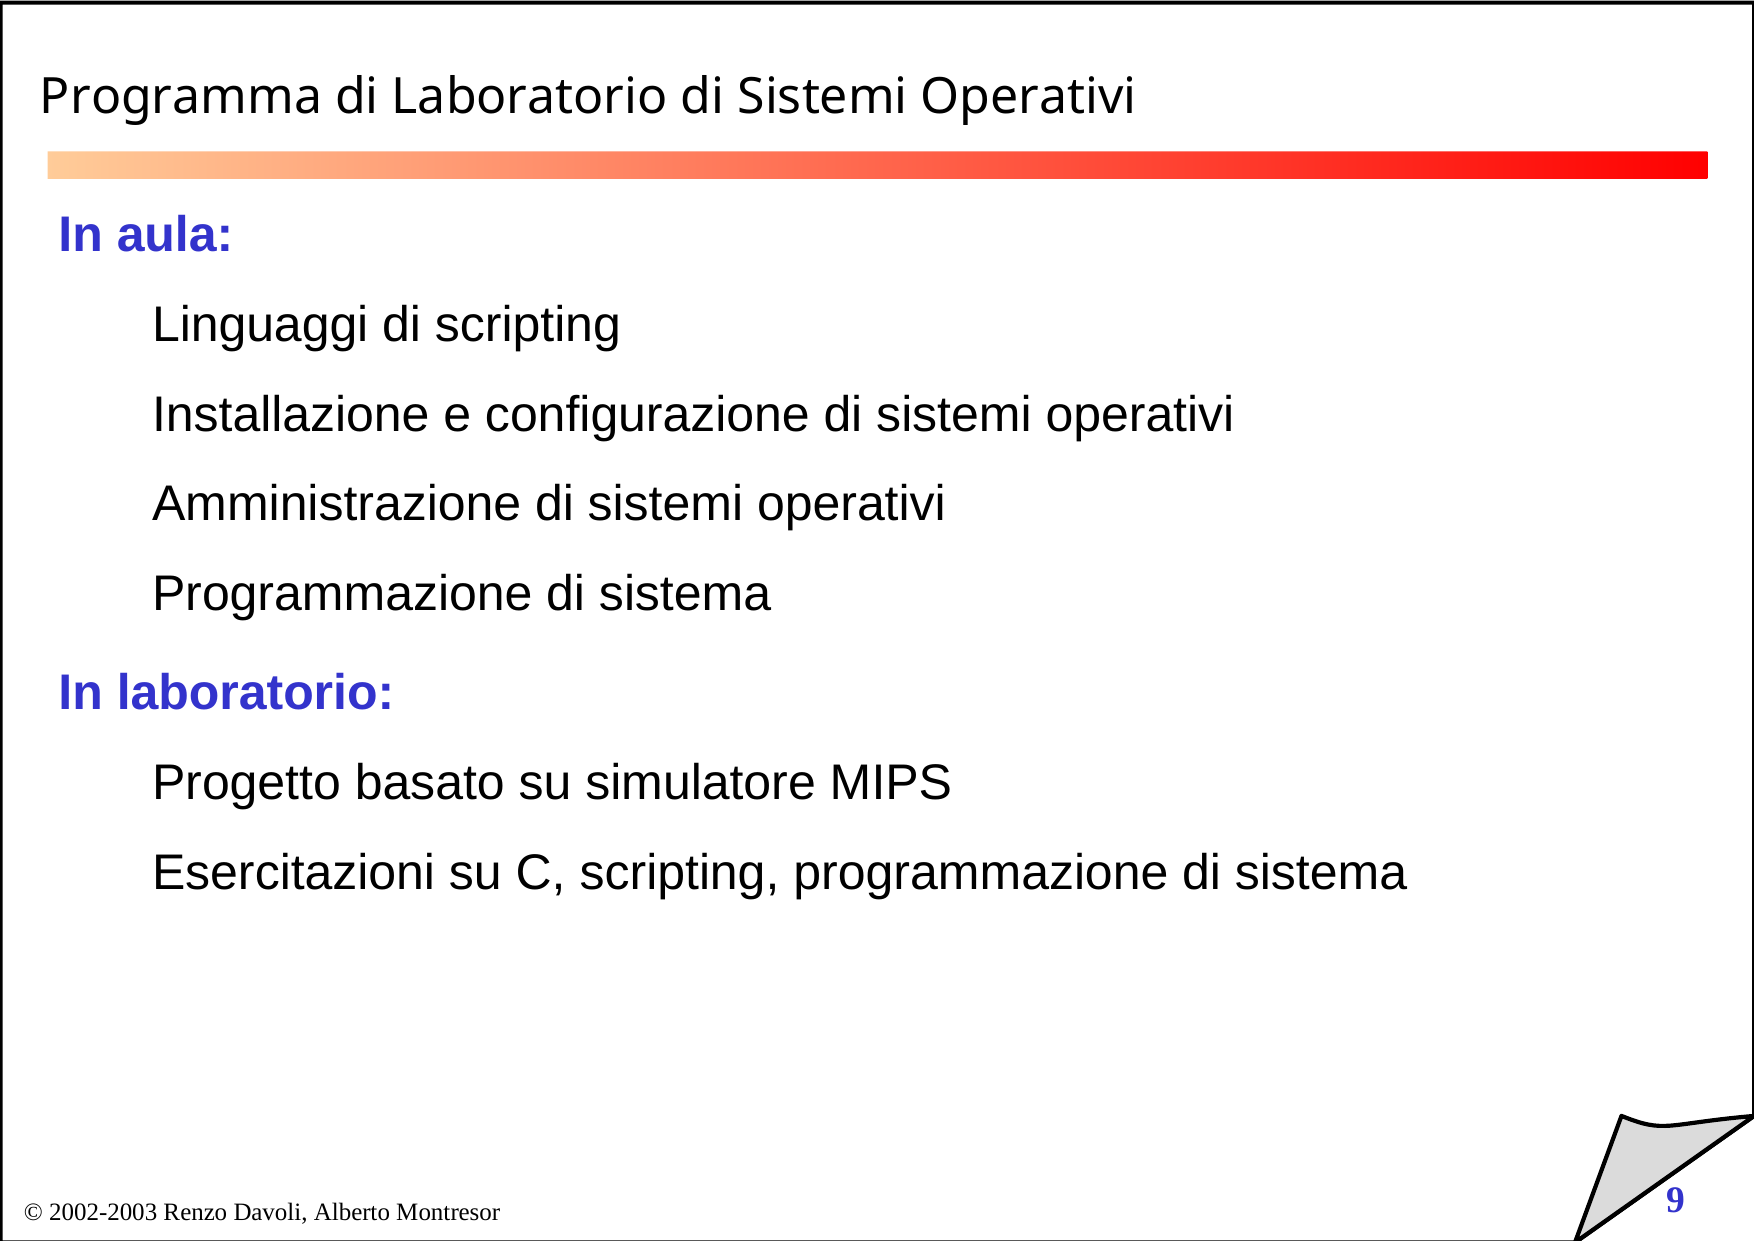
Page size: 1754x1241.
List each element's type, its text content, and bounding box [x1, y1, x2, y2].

title Programma di Laboratorio di Sistemi Operativi [40, 48, 1714, 144]
list In aula: Linguaggi di scripting Installazione e configurazione di sistemi operativi Amministrazione di sistemi operativi Programmazione di sistema In laboratorio: Progetto basato su simulatore MIPS Esercitazioni su C, scripting, programmazione di sistema [58, 206, 1696, 1192]
